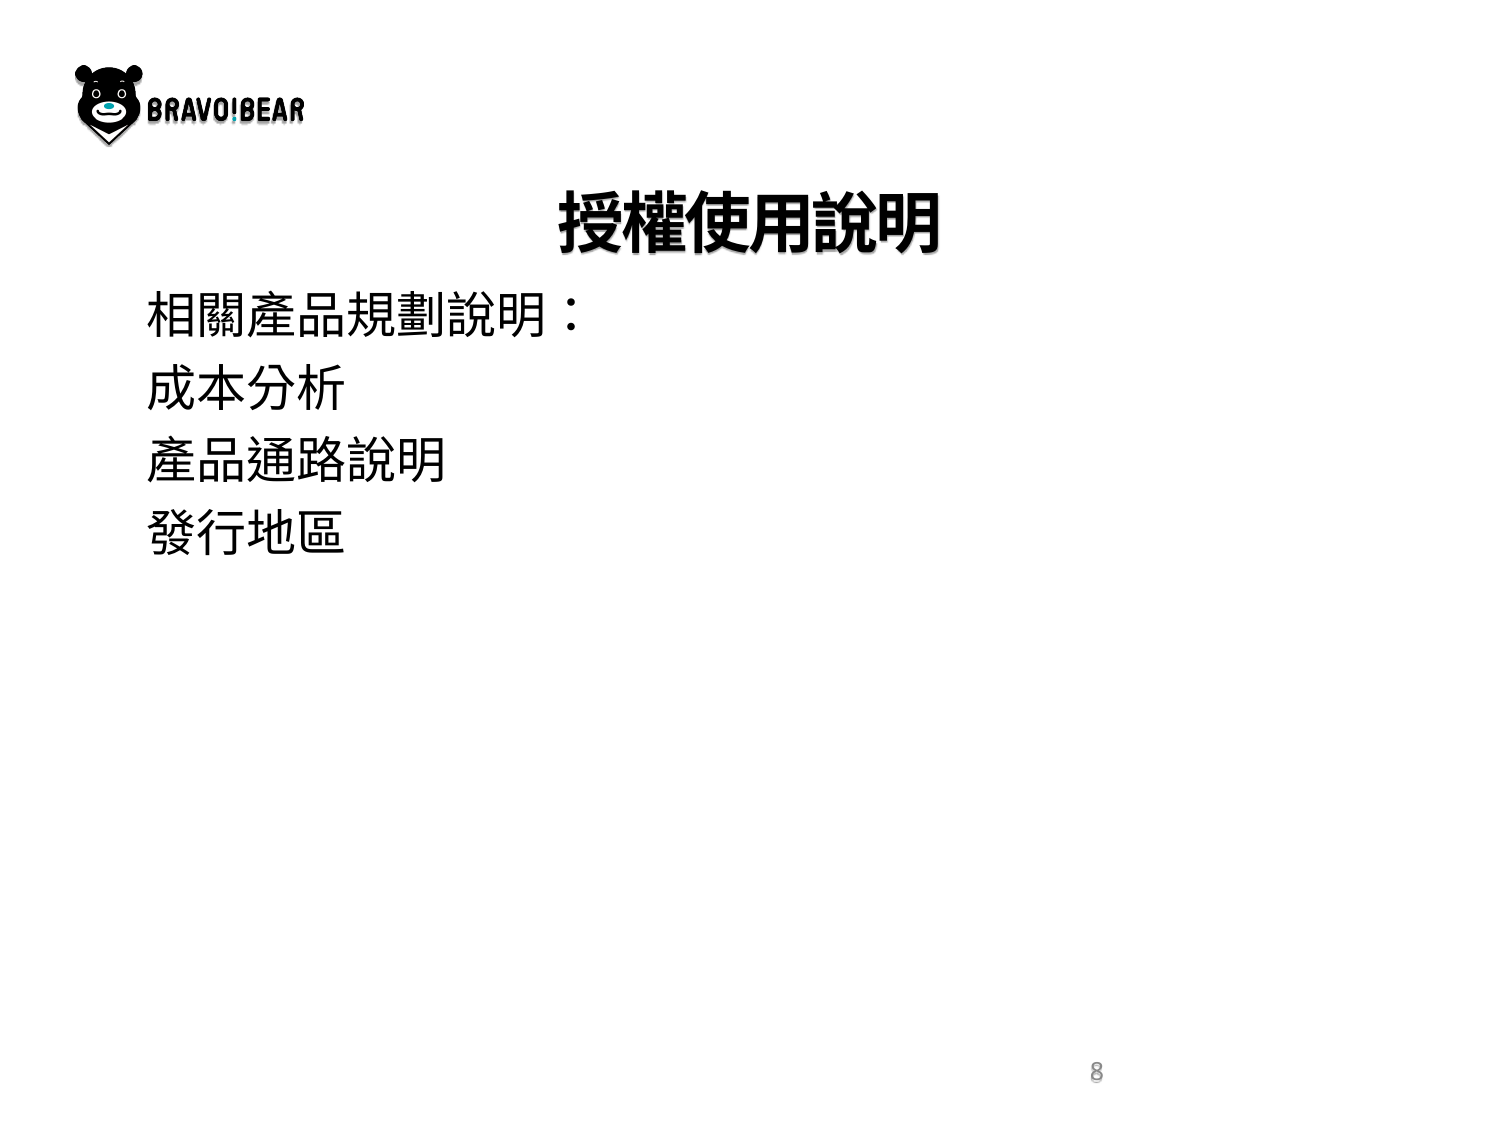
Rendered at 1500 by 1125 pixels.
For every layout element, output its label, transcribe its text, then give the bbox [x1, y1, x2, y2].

list 相關產品規劃說明： 成本分析 產品通路說明 發行地區 [75, 276, 1426, 1013]
text_box [1074, 1042, 1426, 1103]
